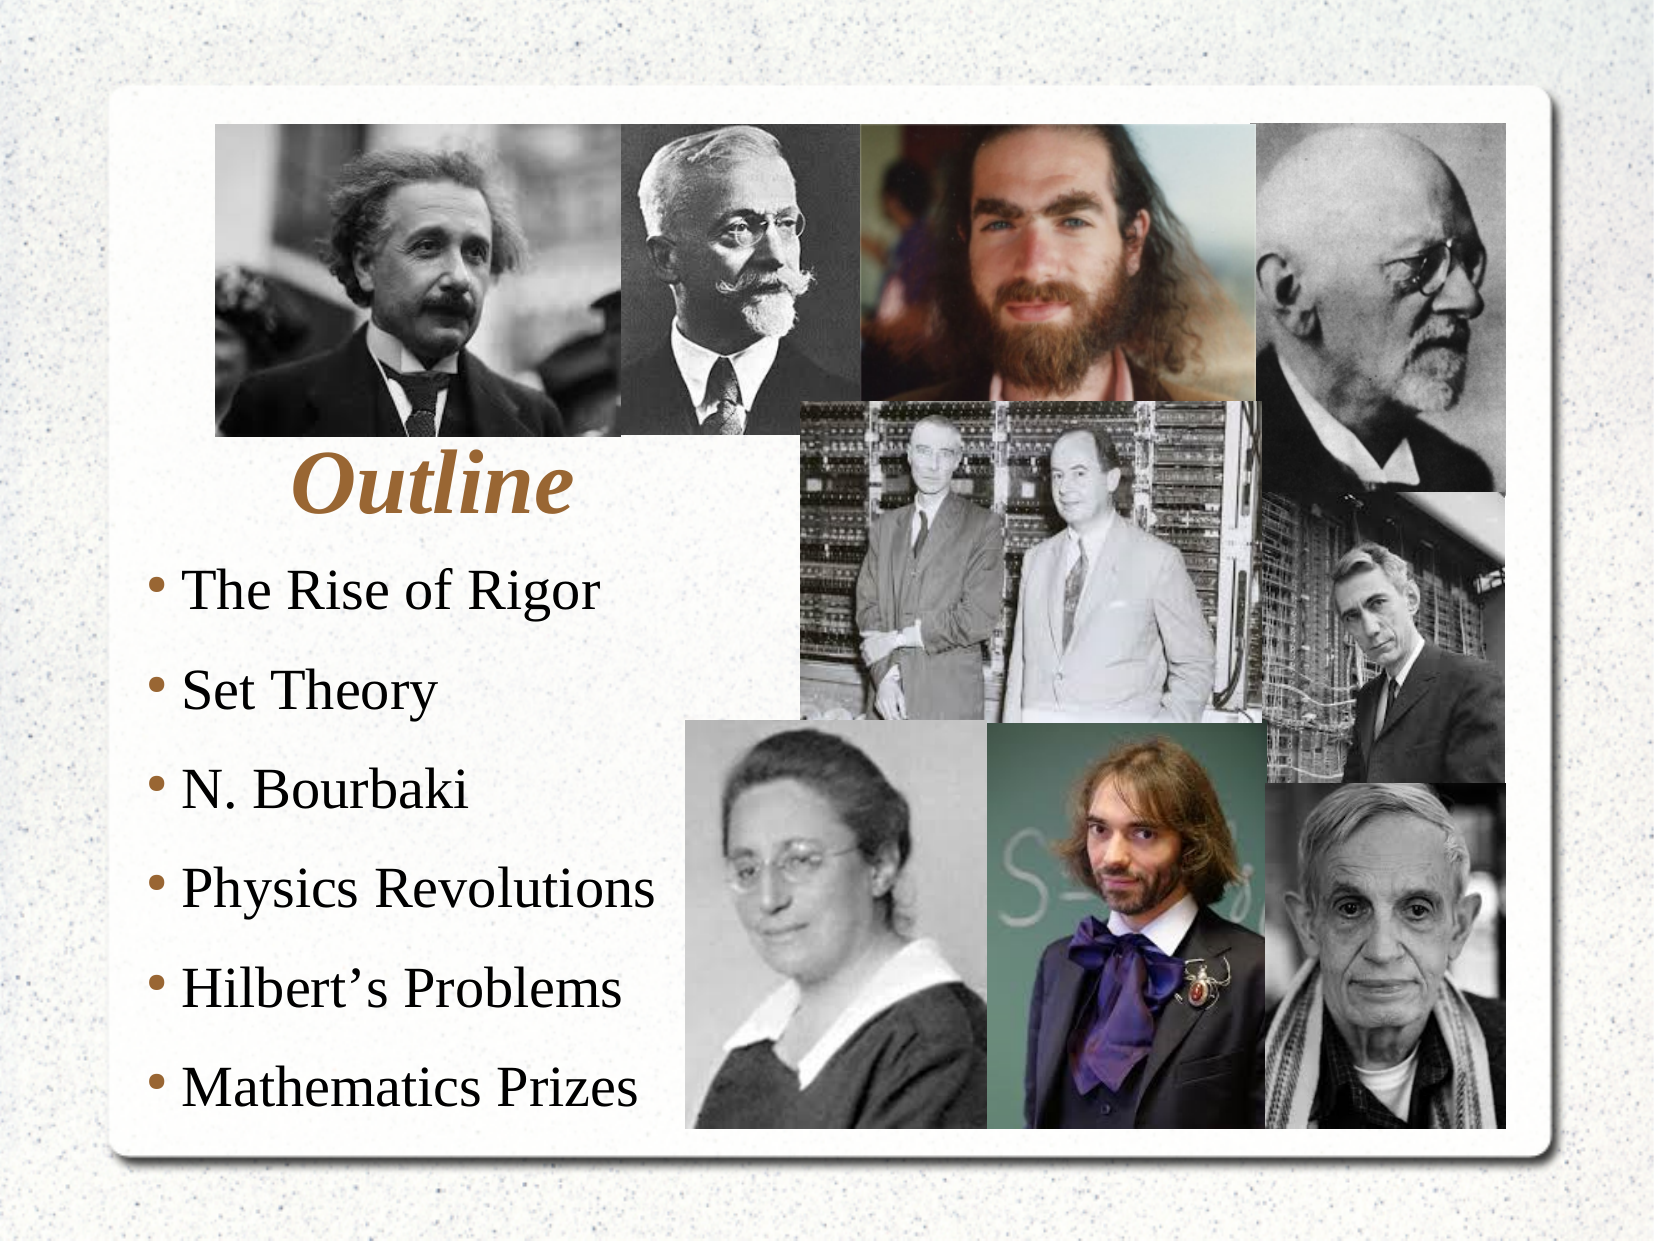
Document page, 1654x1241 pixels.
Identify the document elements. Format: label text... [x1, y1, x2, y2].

list The Rise of Rigor Set Theory N. Bourbaki Physics Revolutions Hilbert’s Problems Mathematics Prizes [146, 551, 800, 1123]
title Outline [161, 400, 704, 551]
picture [215, 123, 1506, 1129]
